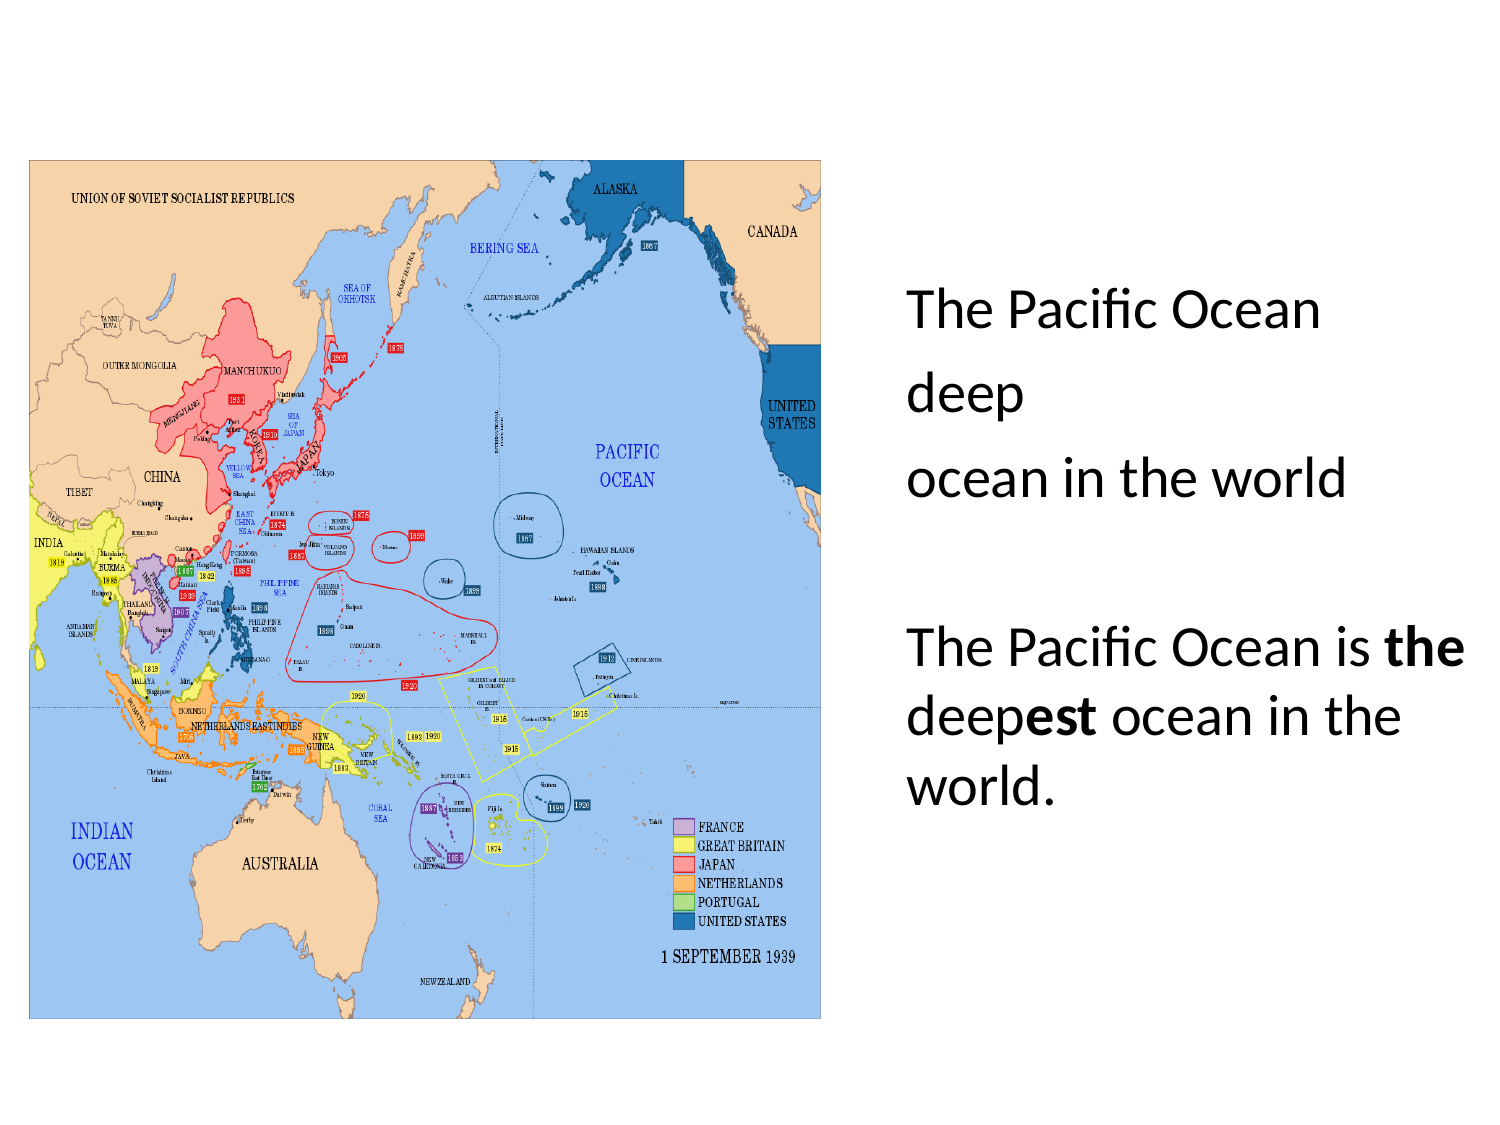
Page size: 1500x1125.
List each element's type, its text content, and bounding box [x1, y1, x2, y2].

list The Pacific Ocean deep ocean in the world The Pacific Ocean is the deepest ocean in the world. [891, 262, 1483, 1005]
picture [29, 160, 821, 1019]
